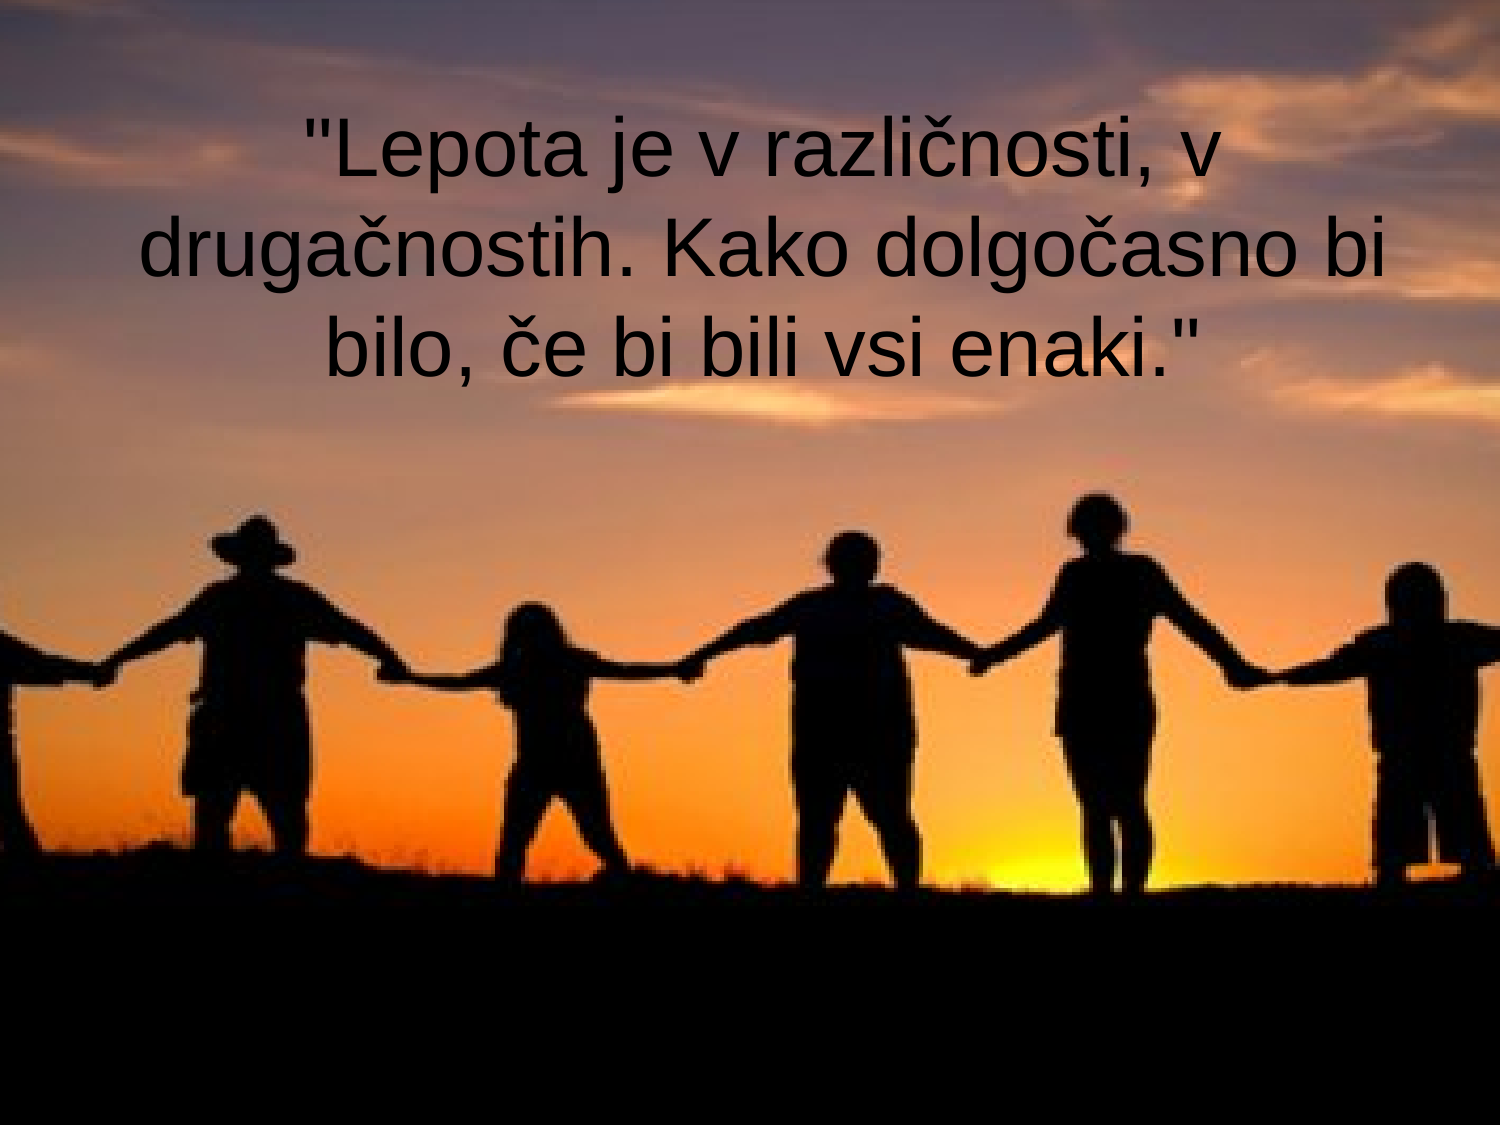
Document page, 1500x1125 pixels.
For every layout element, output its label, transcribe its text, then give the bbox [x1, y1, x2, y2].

title "Lepota je v različnosti, v drugačnostih. Kako dolgočasno bi bilo, če bi bili vsi enaki." [88, 148, 1439, 337]
picture [0, 0, 1500, 1125]
